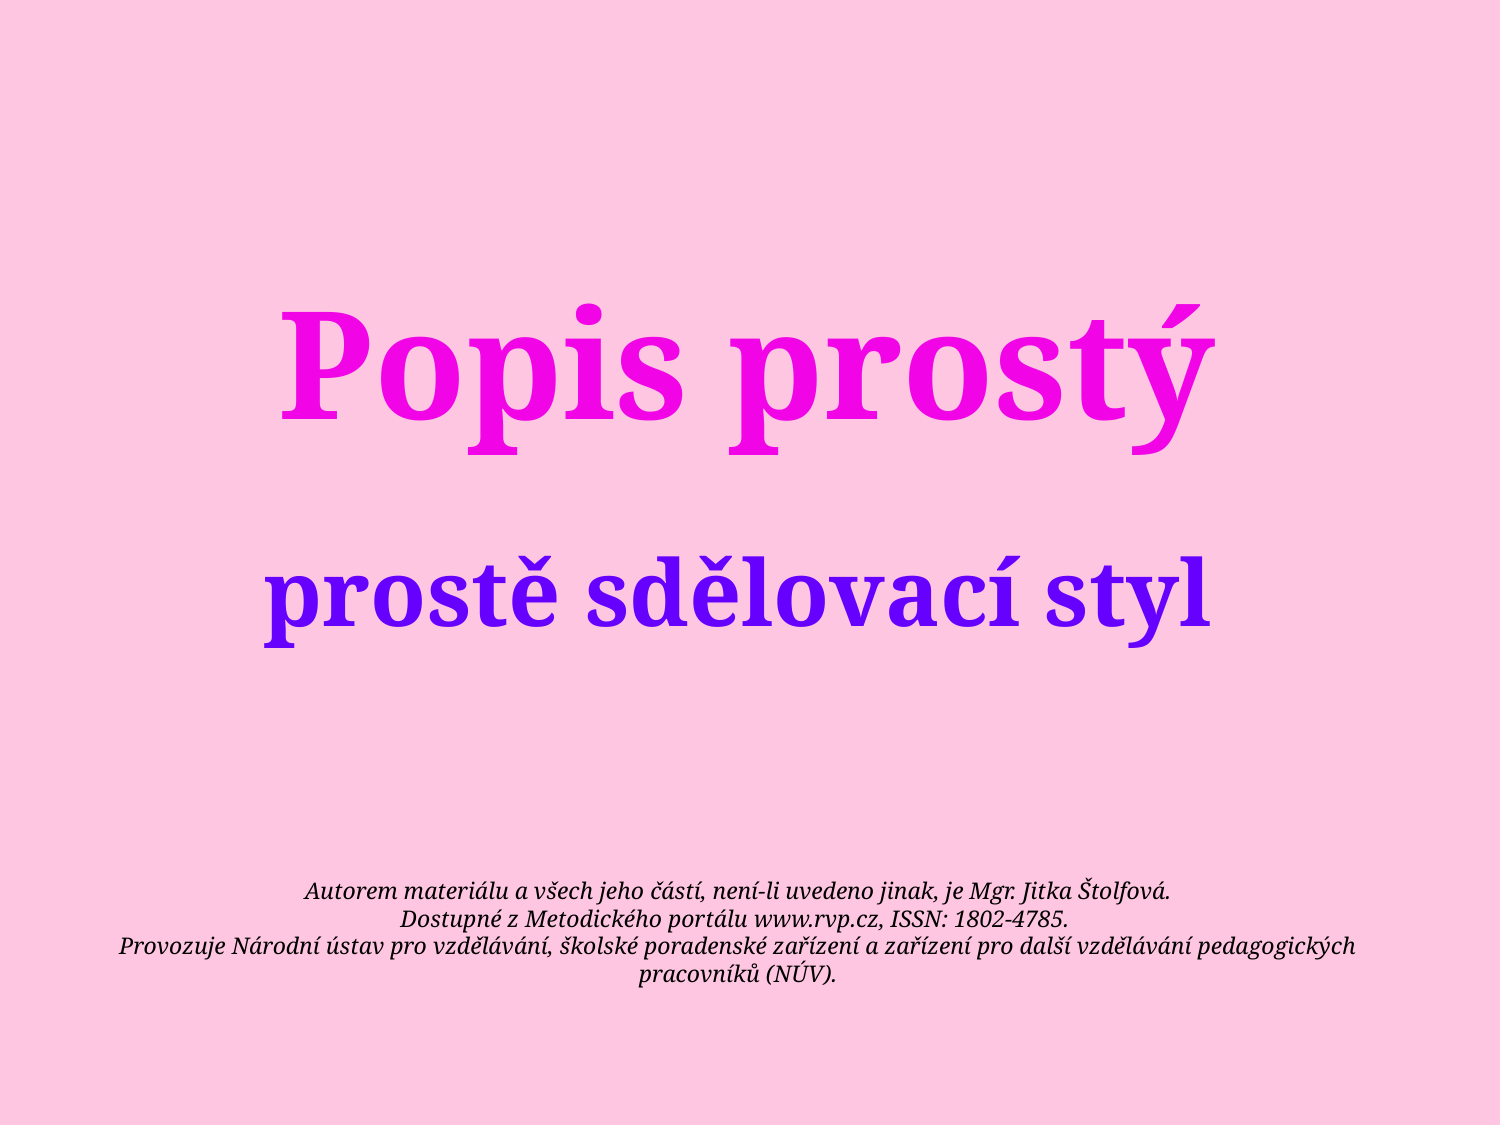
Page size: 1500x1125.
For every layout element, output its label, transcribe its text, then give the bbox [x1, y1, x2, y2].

text_box prostě sdělovací styl Autorem materiálu a všech jeho částí, není-li uvedeno jinak, je Mgr. Jitka Štolfová. Dostupné z Metodického portálu www.rvp.cz, ISSN: 1802-4785. Provozuje Národní ústav pro vzdělávání, školské poradenské zařízení a zařízení pro další vzdělávání pedagogických pracovníků (NÚV). [46, 527, 1430, 1090]
title Popis prostý [222, 140, 1273, 458]
